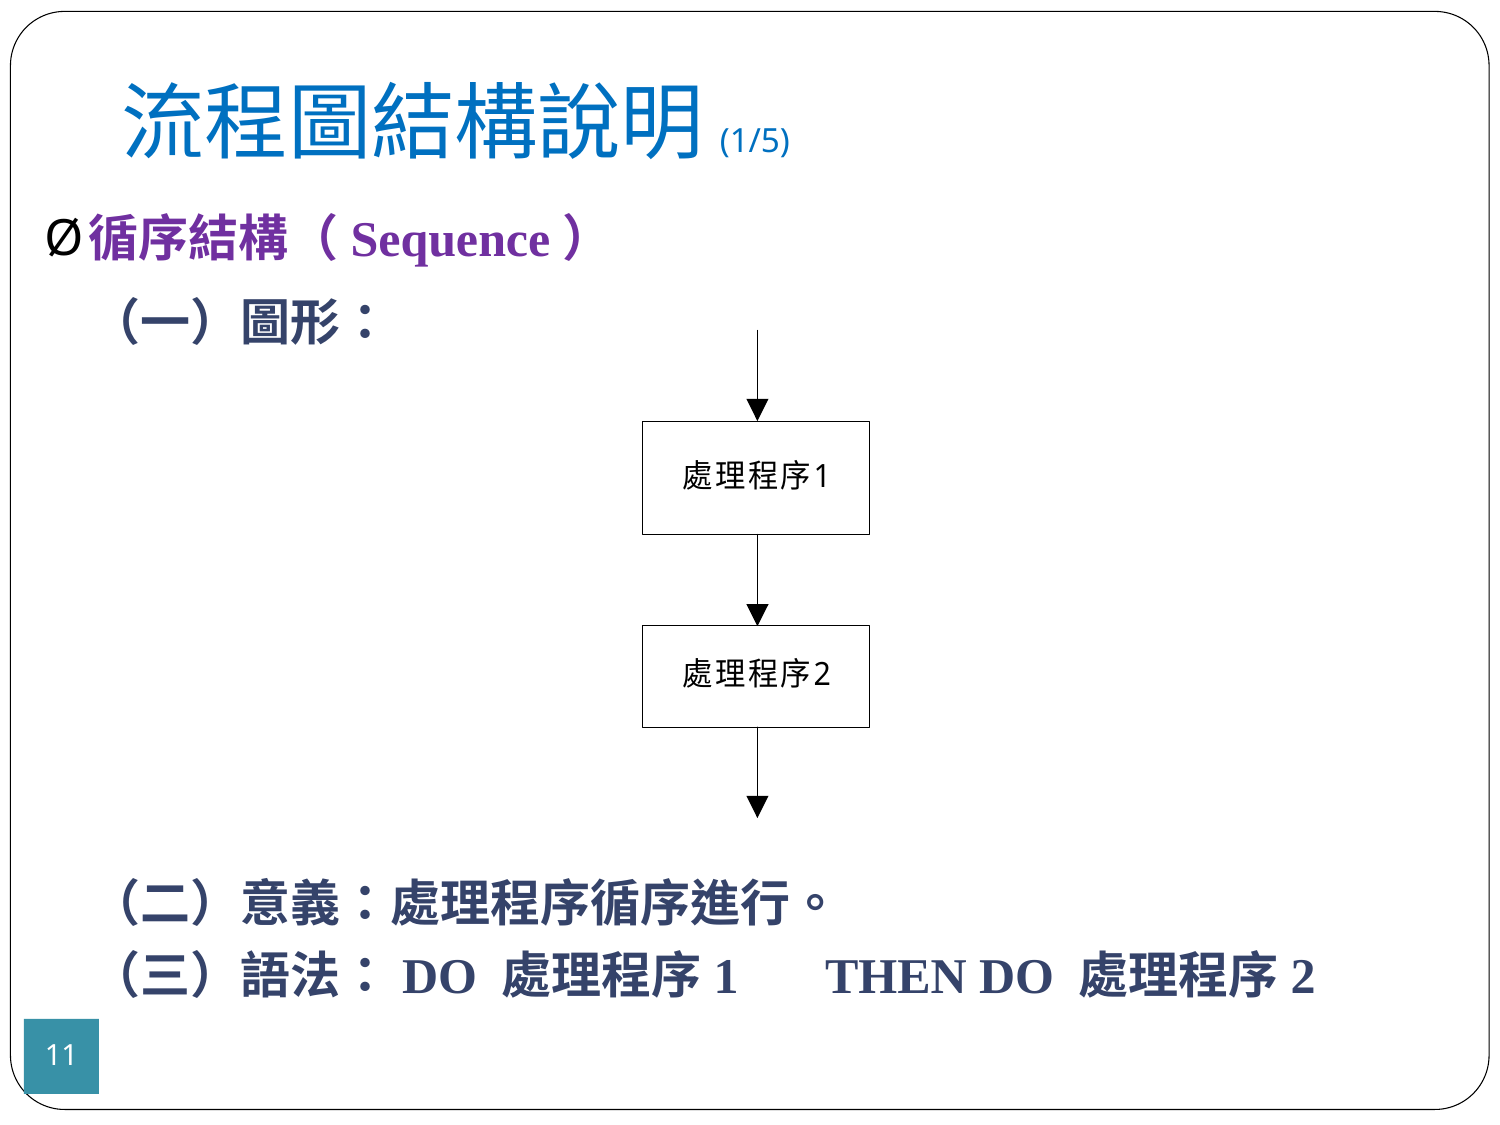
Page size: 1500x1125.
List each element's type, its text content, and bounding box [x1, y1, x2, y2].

title 流程圖結構說明 (1/5) [106, 42, 1382, 185]
text_box 循序結構（Sequence） （一）圖形： （二）意義：處理程序循序進行。 （三）語法：DO 處理程序1 THEN DO 處理程序2 [29, 198, 1459, 941]
text_box 11 [23, 1018, 99, 1094]
